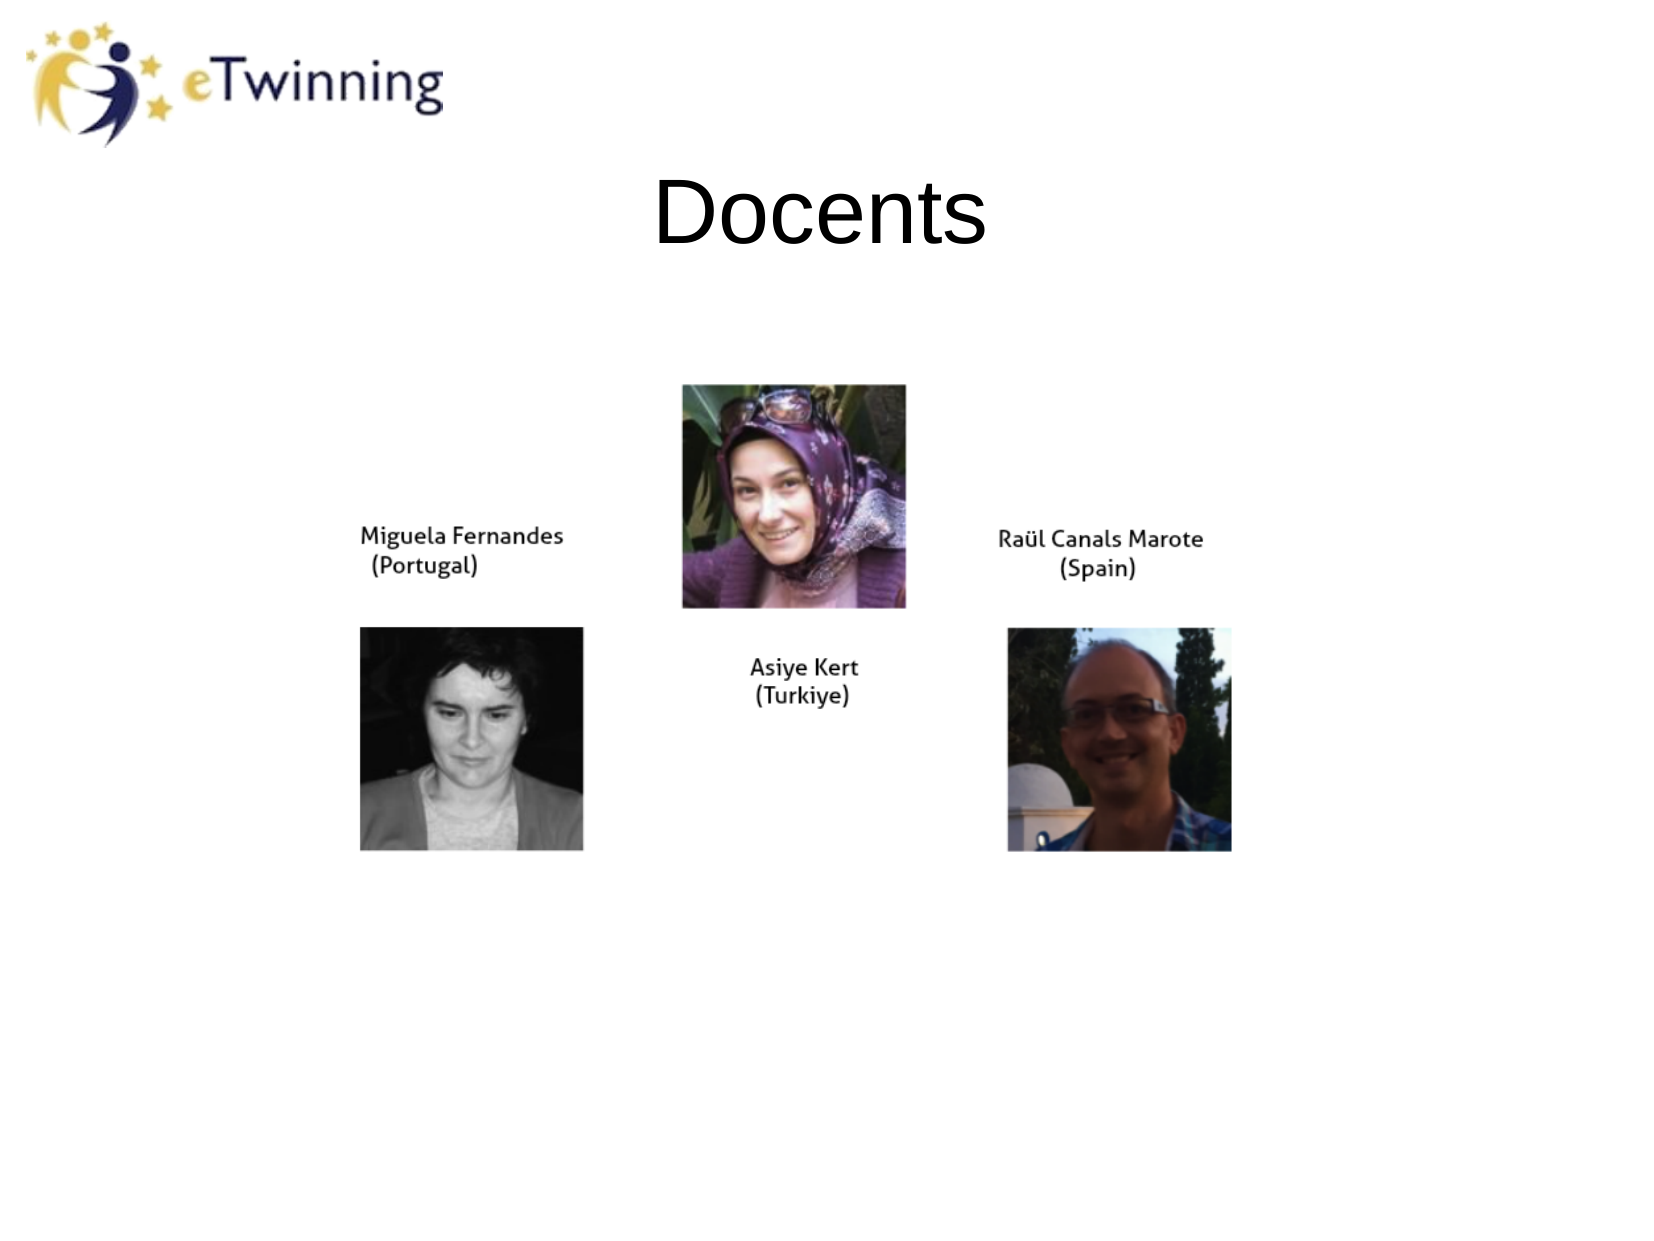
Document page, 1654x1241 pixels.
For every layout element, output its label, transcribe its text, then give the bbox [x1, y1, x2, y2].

picture [1003, 620, 1237, 861]
picture [679, 383, 911, 615]
picture [738, 649, 865, 721]
picture [26, 20, 443, 148]
picture [994, 518, 1211, 591]
picture [354, 516, 572, 591]
picture [351, 622, 591, 857]
title Docents [76, 127, 1565, 296]
